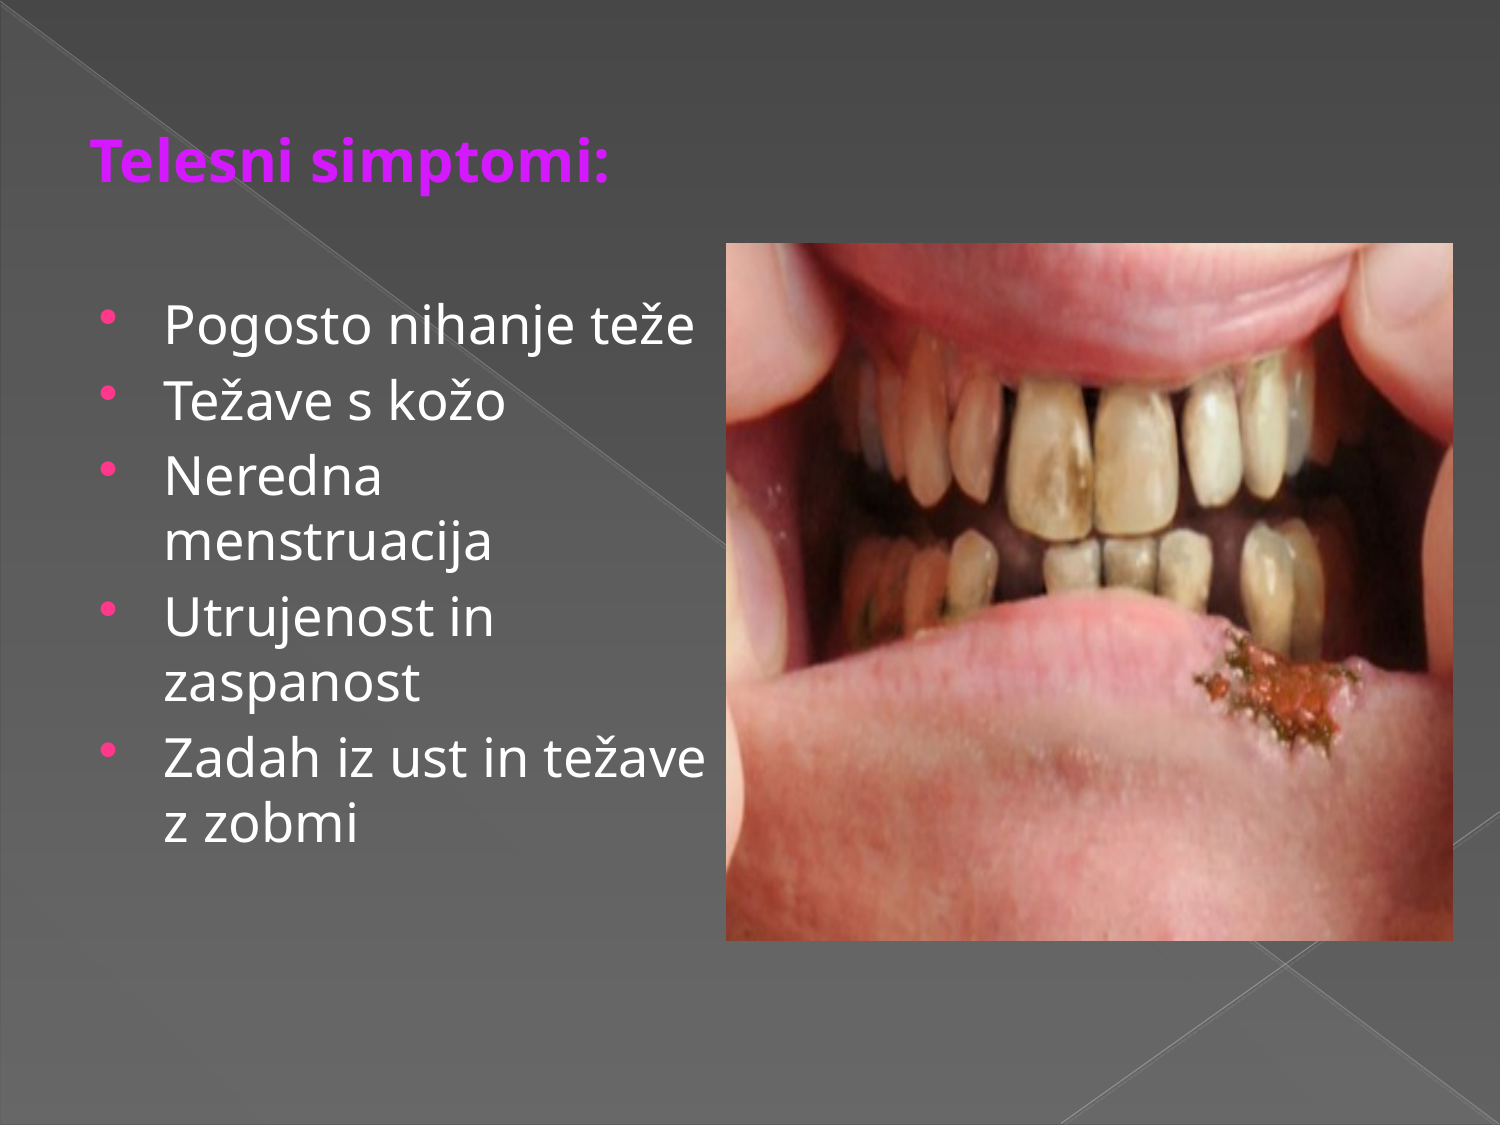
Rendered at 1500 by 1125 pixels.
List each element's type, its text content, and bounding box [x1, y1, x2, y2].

list Pogosto nihanje teže Težave s kožo Neredna menstruacija Utrujenost in zaspanost Zadah iz ust in težave z zobmi [75, 282, 738, 1025]
title Telesni simptomi: [75, 43, 1425, 274]
picture [726, 243, 1453, 941]
